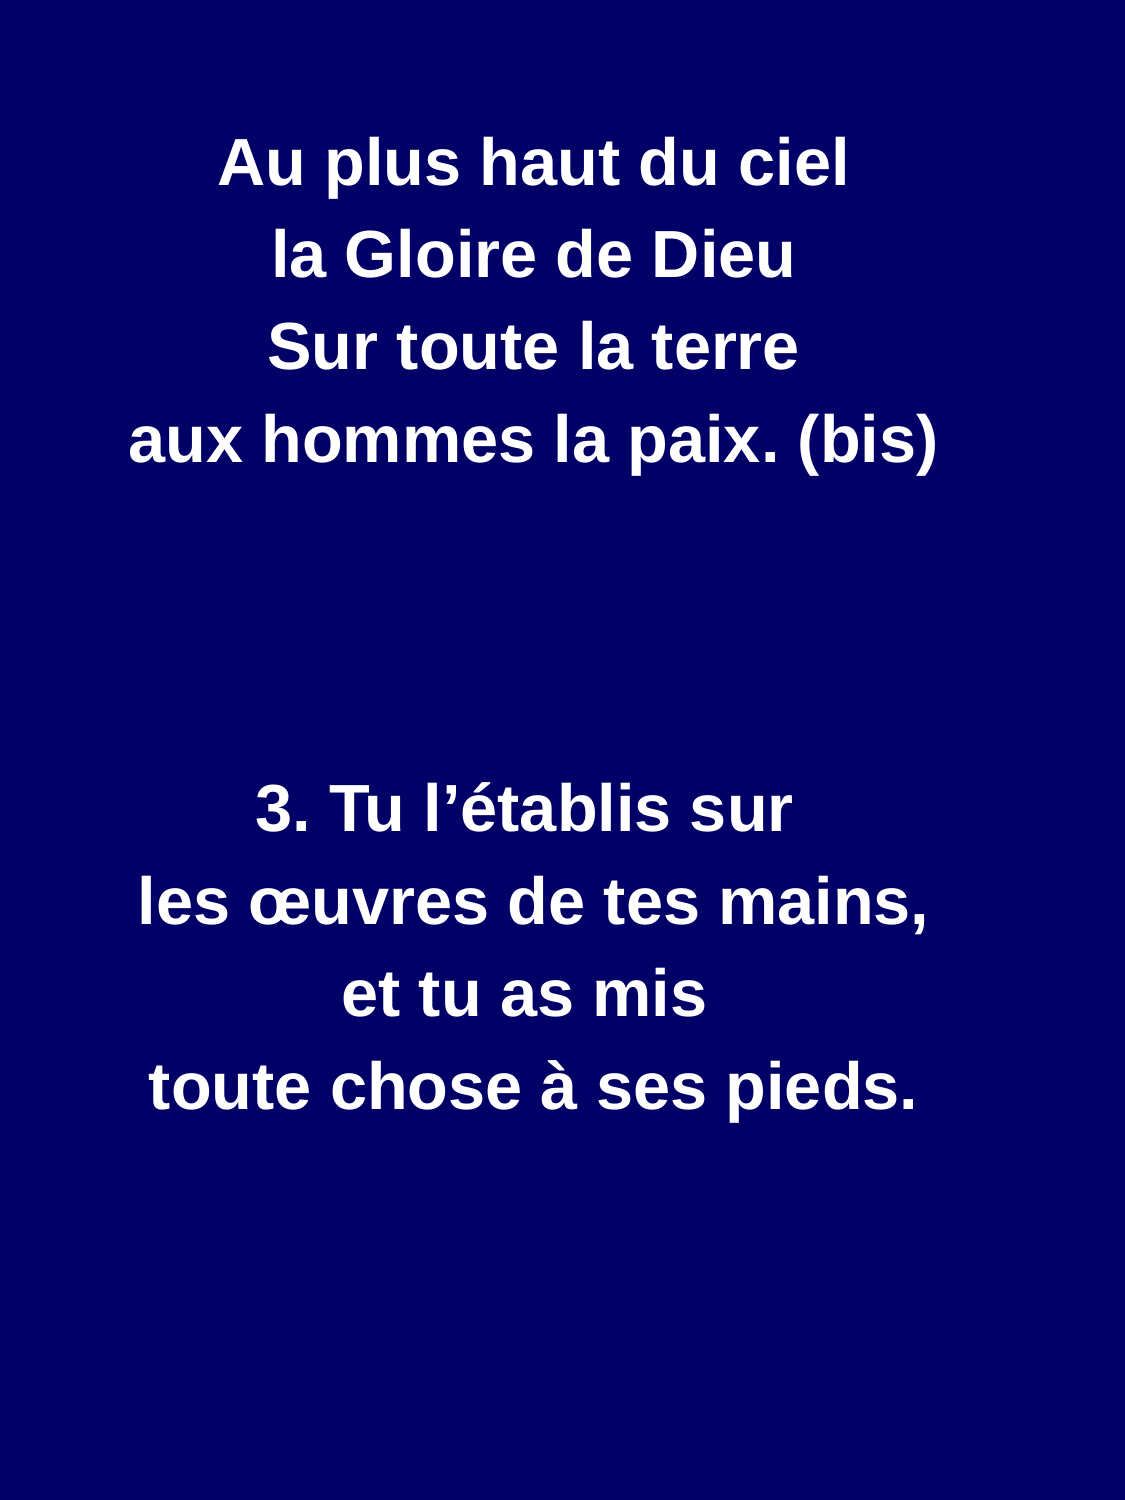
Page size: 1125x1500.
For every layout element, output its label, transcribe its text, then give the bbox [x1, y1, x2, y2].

text_box Au plus haut du ciel la Gloire de Dieu Sur toute la terre aux hommes la paix. (bis) 3. Tu l’établis sur les œuvres de tes mains, et tu as mis toute chose à ses pieds. [0, 53, 1111, 697]
